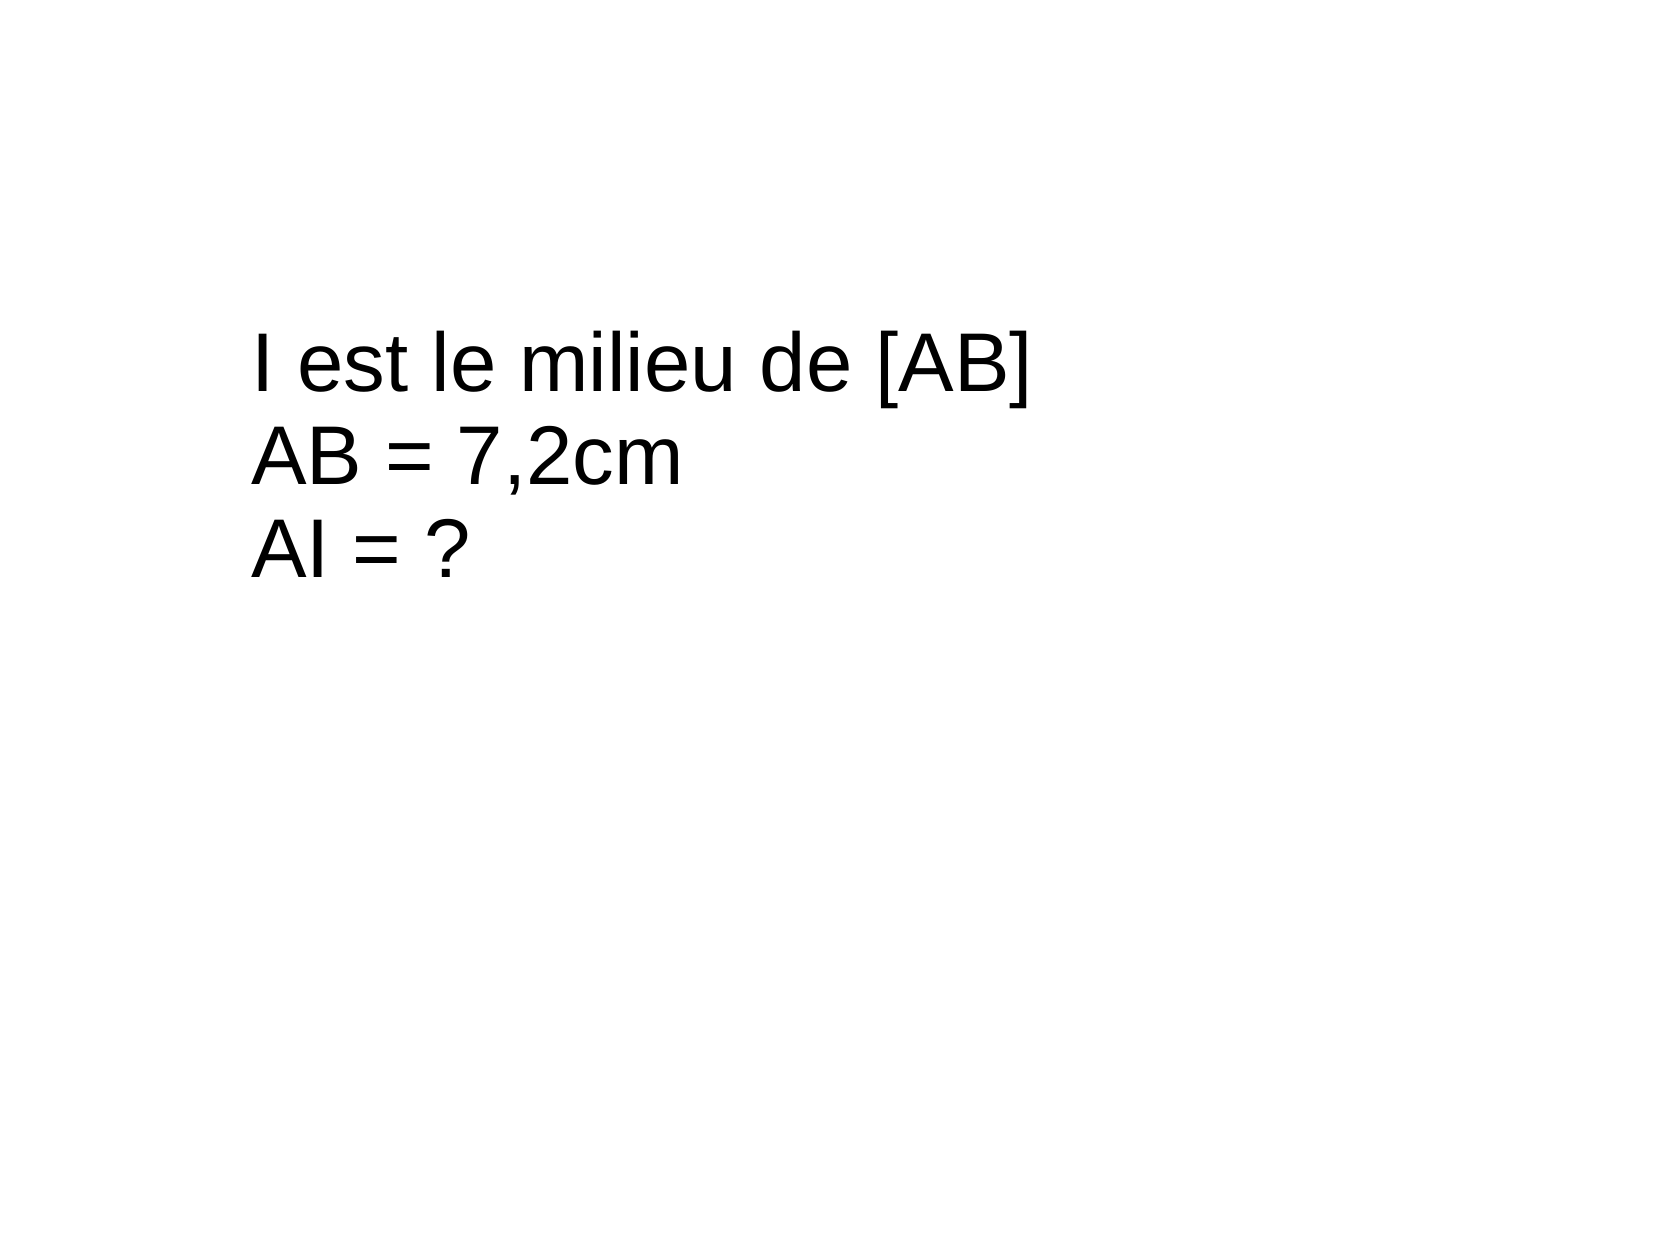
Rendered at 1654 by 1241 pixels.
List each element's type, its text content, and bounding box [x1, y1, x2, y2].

text_box I est le milieu de [AB] AB = 7,2cm AI = ? [236, 308, 1418, 603]
